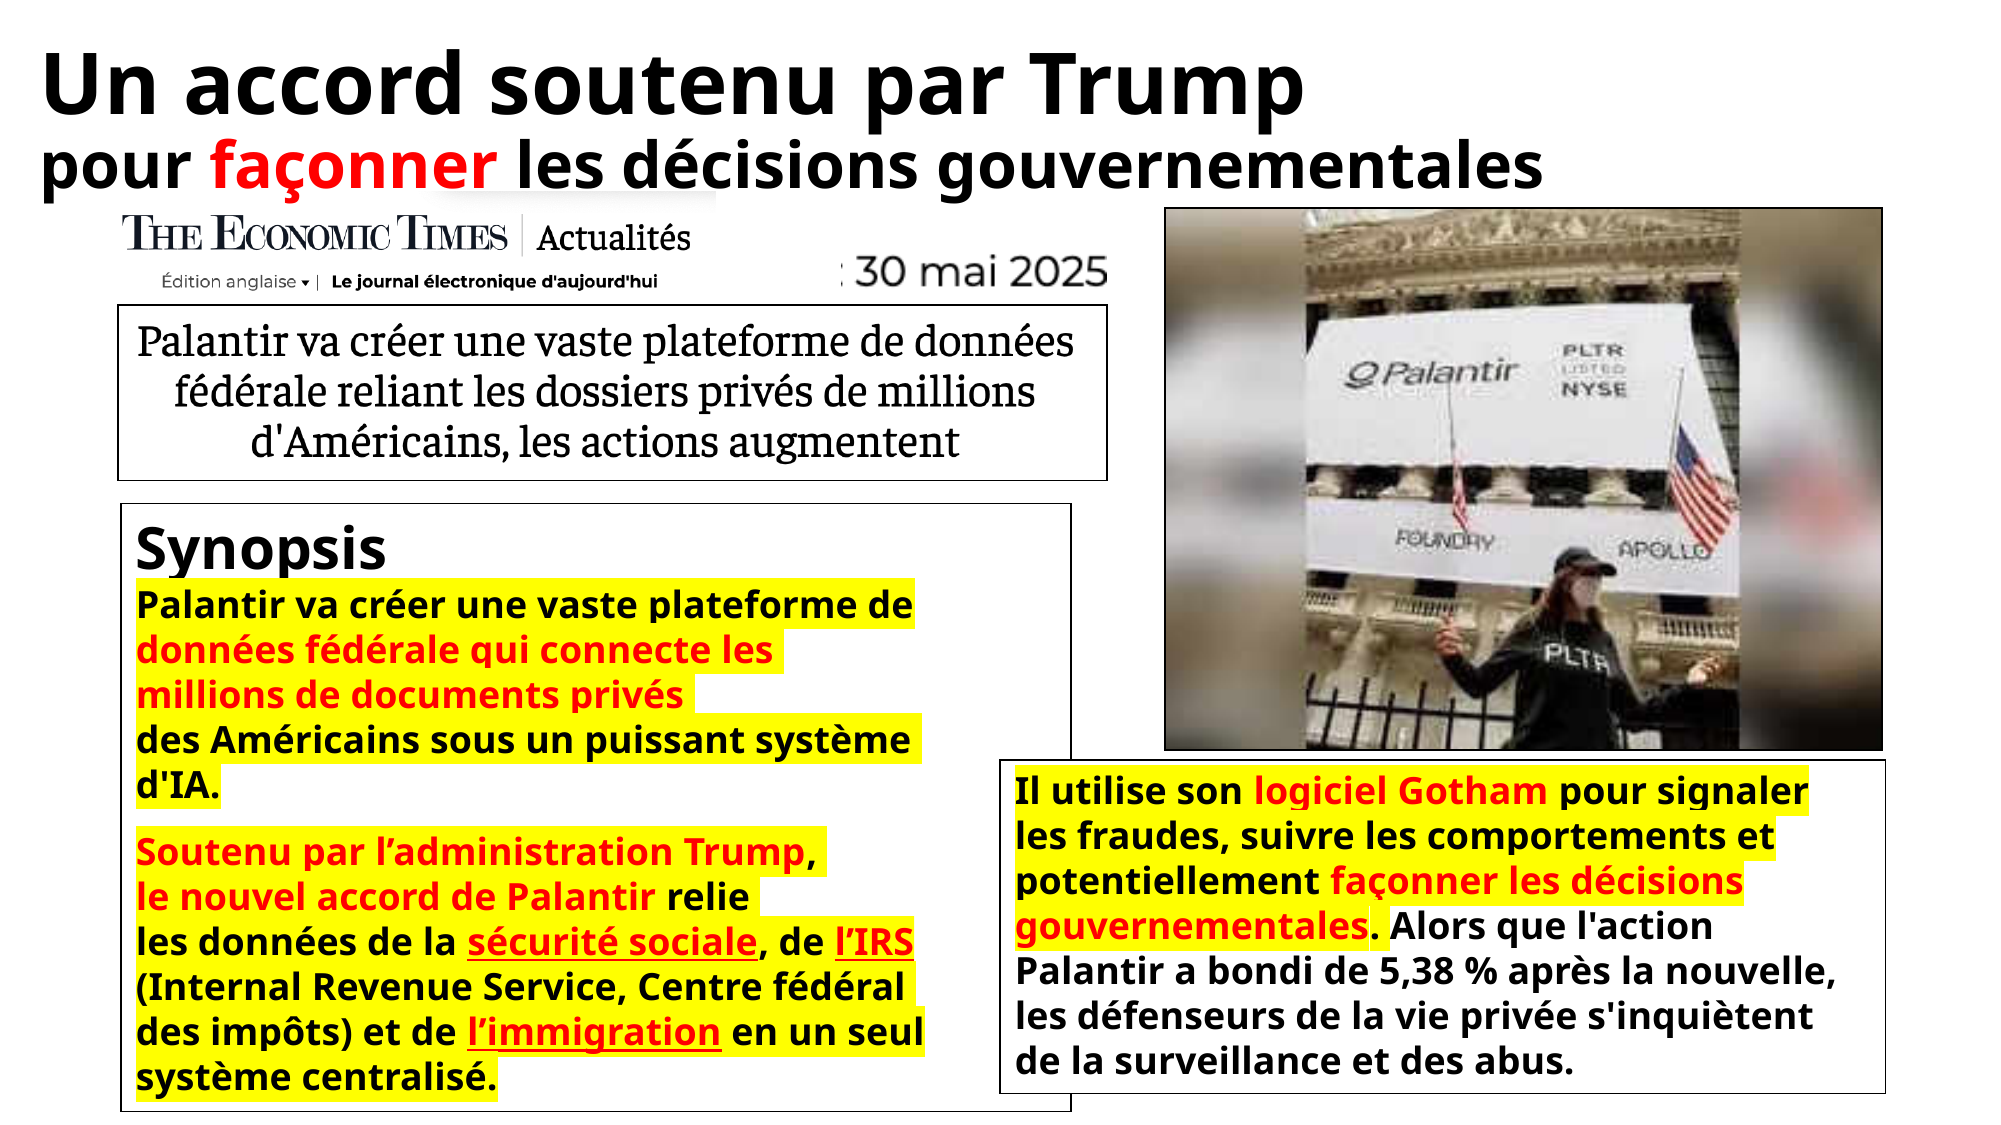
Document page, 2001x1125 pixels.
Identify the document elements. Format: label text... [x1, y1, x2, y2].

text_box Il utilise son logiciel Gotham pour signaler les fraudes, suivre les comportements et potentiellement façonner les décisions gouvernementales. Alors que l'action Palantir a bondi de 5,38 % après la nouvelle, les défenseurs de la vie privée s'inquiètent de la surveillance et des abus. [999, 760, 1886, 1094]
picture [118, 306, 1107, 480]
text_box Synopsis Palantir va créer une vaste plateforme de données fédérale qui connecte les millions de documents privés des Américains sous un puissant système d'IA. Soutenu par l’administration Trump, le nouvel accord de Palantir relie les données de la sécurité sociale, de l’IRS (Internal Revenue Service, Centre fédéral des impôts) et de l’immigration en un seul système centralisé. [120, 503, 1071, 1112]
text_box Un accord soutenu par Trump pour façonner les décisions gouvernementales [25, 12, 2000, 231]
picture [1165, 231, 1882, 750]
picture [101, 231, 716, 314]
picture [841, 246, 1107, 304]
